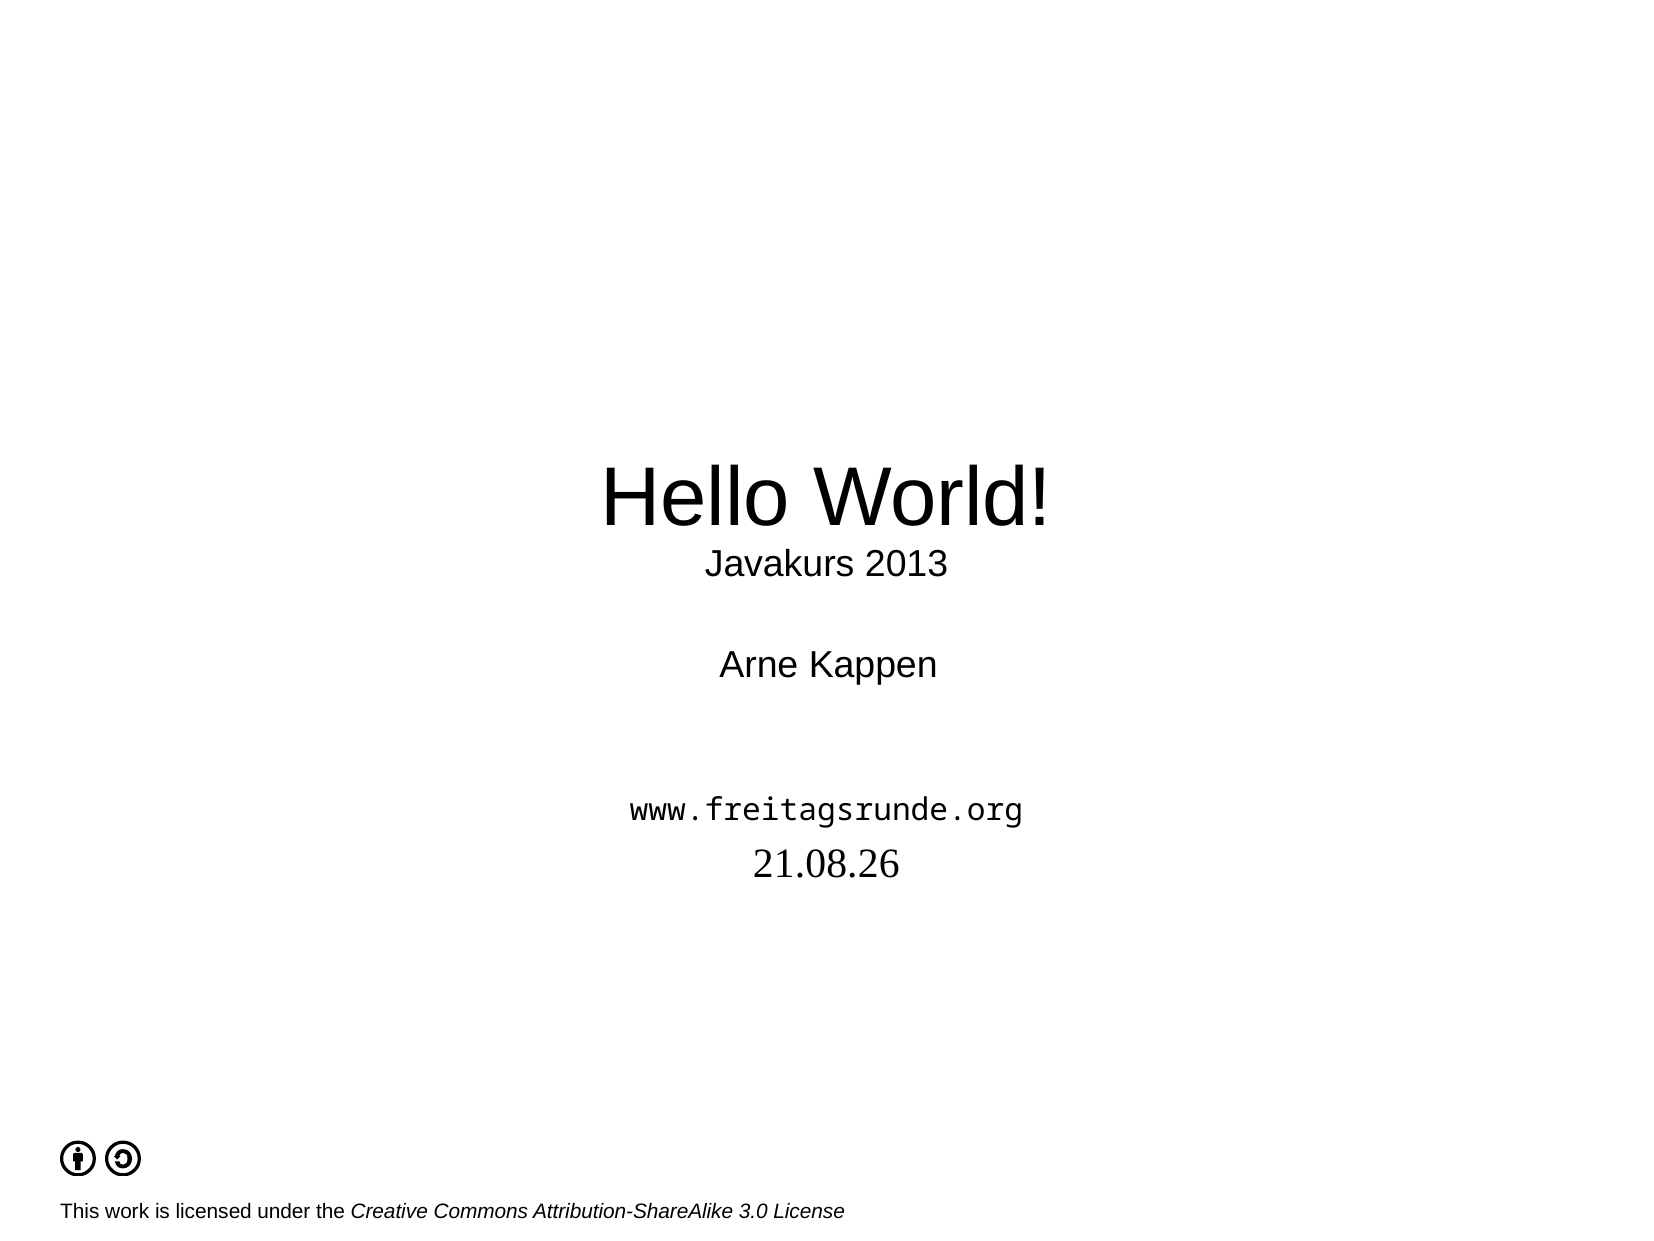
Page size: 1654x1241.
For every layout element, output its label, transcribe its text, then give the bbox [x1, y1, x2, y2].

text_box This work is licensed under the Creative Commons Attribution-ShareAlike 3.0 License [45, 1191, 860, 1231]
subtitle Hello World! Javakurs 2013 [82, 74, 1571, 1035]
text_box www.freitagsrunde.org [614, 780, 1039, 827]
text_box Arne Kappen [704, 635, 953, 706]
